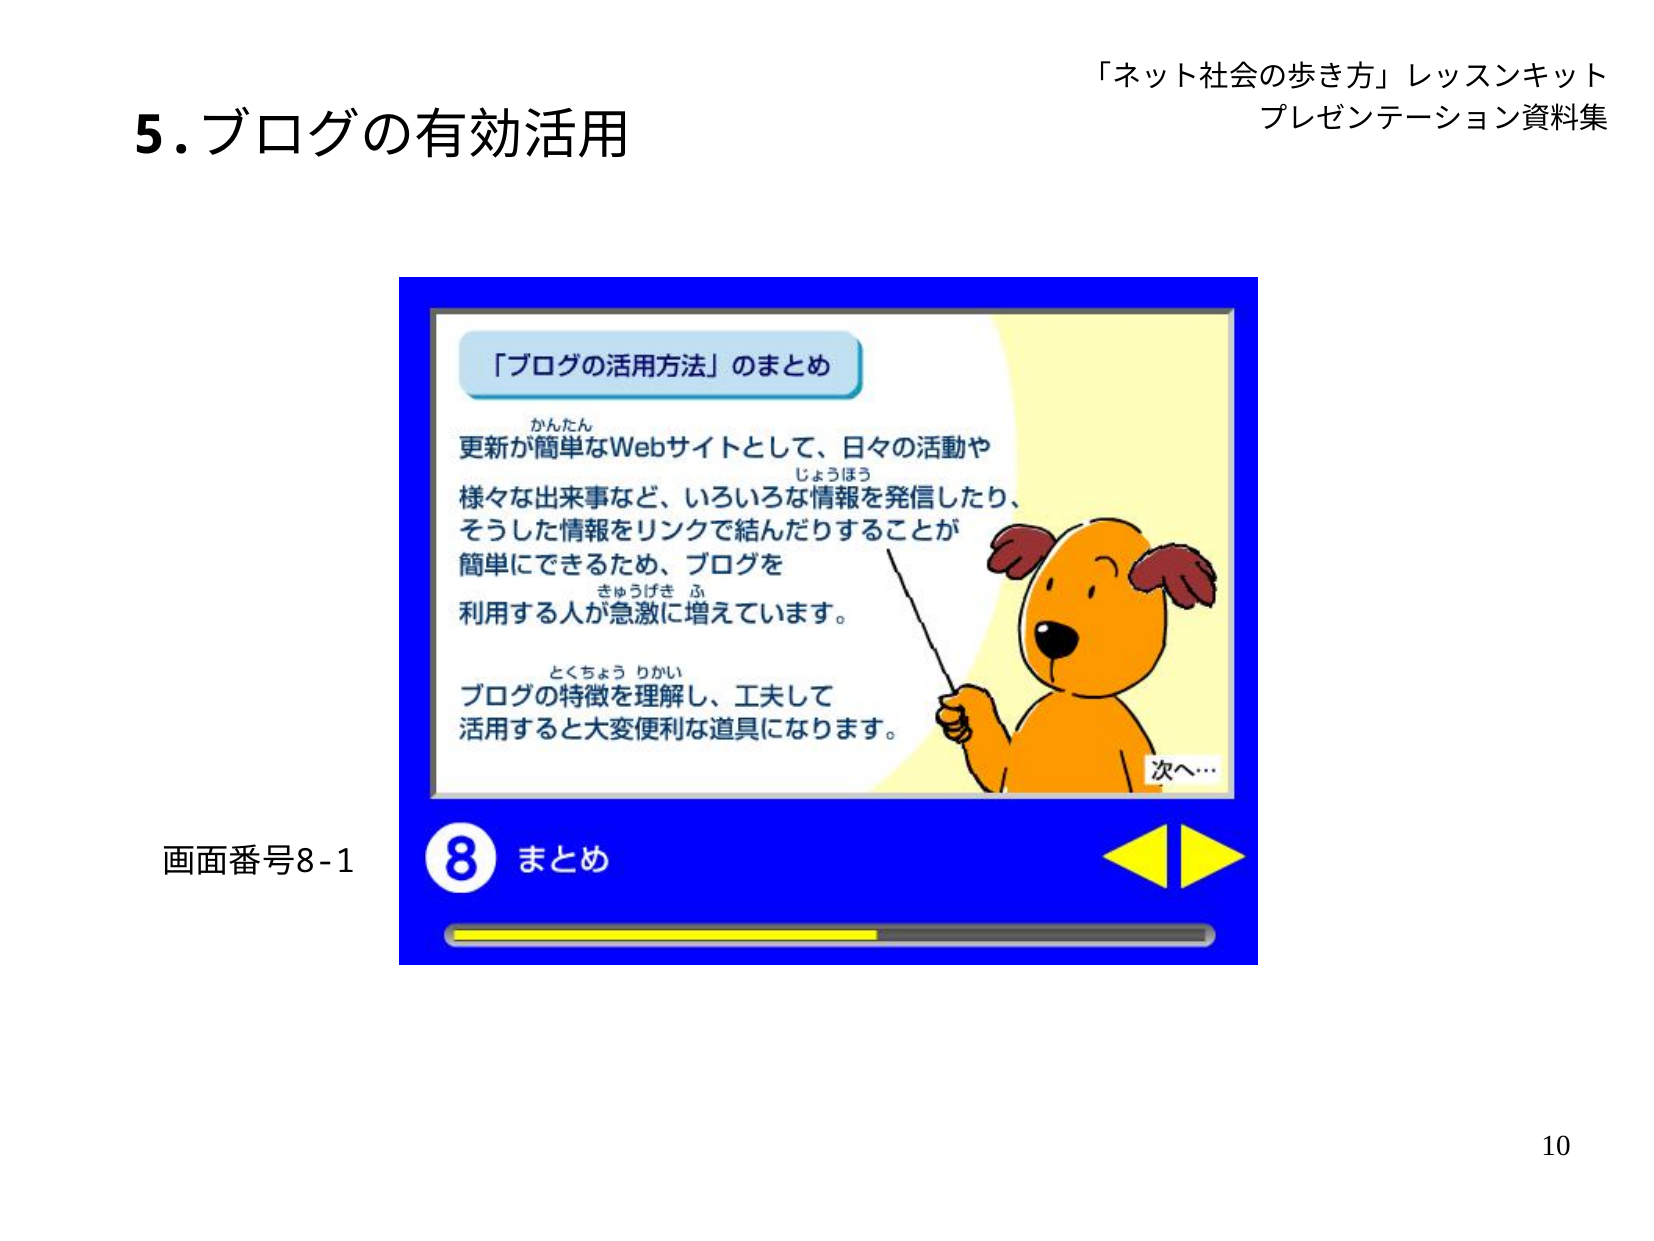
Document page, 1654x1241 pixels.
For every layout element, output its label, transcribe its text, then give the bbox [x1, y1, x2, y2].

text_box 「ネット社会の歩き方」レッスンキット プレゼンテーション資料集 [1062, 44, 1625, 119]
text_box 画面番号8-1 [147, 826, 384, 875]
text_box 5.ブログの有効活用 [118, 88, 1093, 158]
picture [399, 277, 1258, 965]
